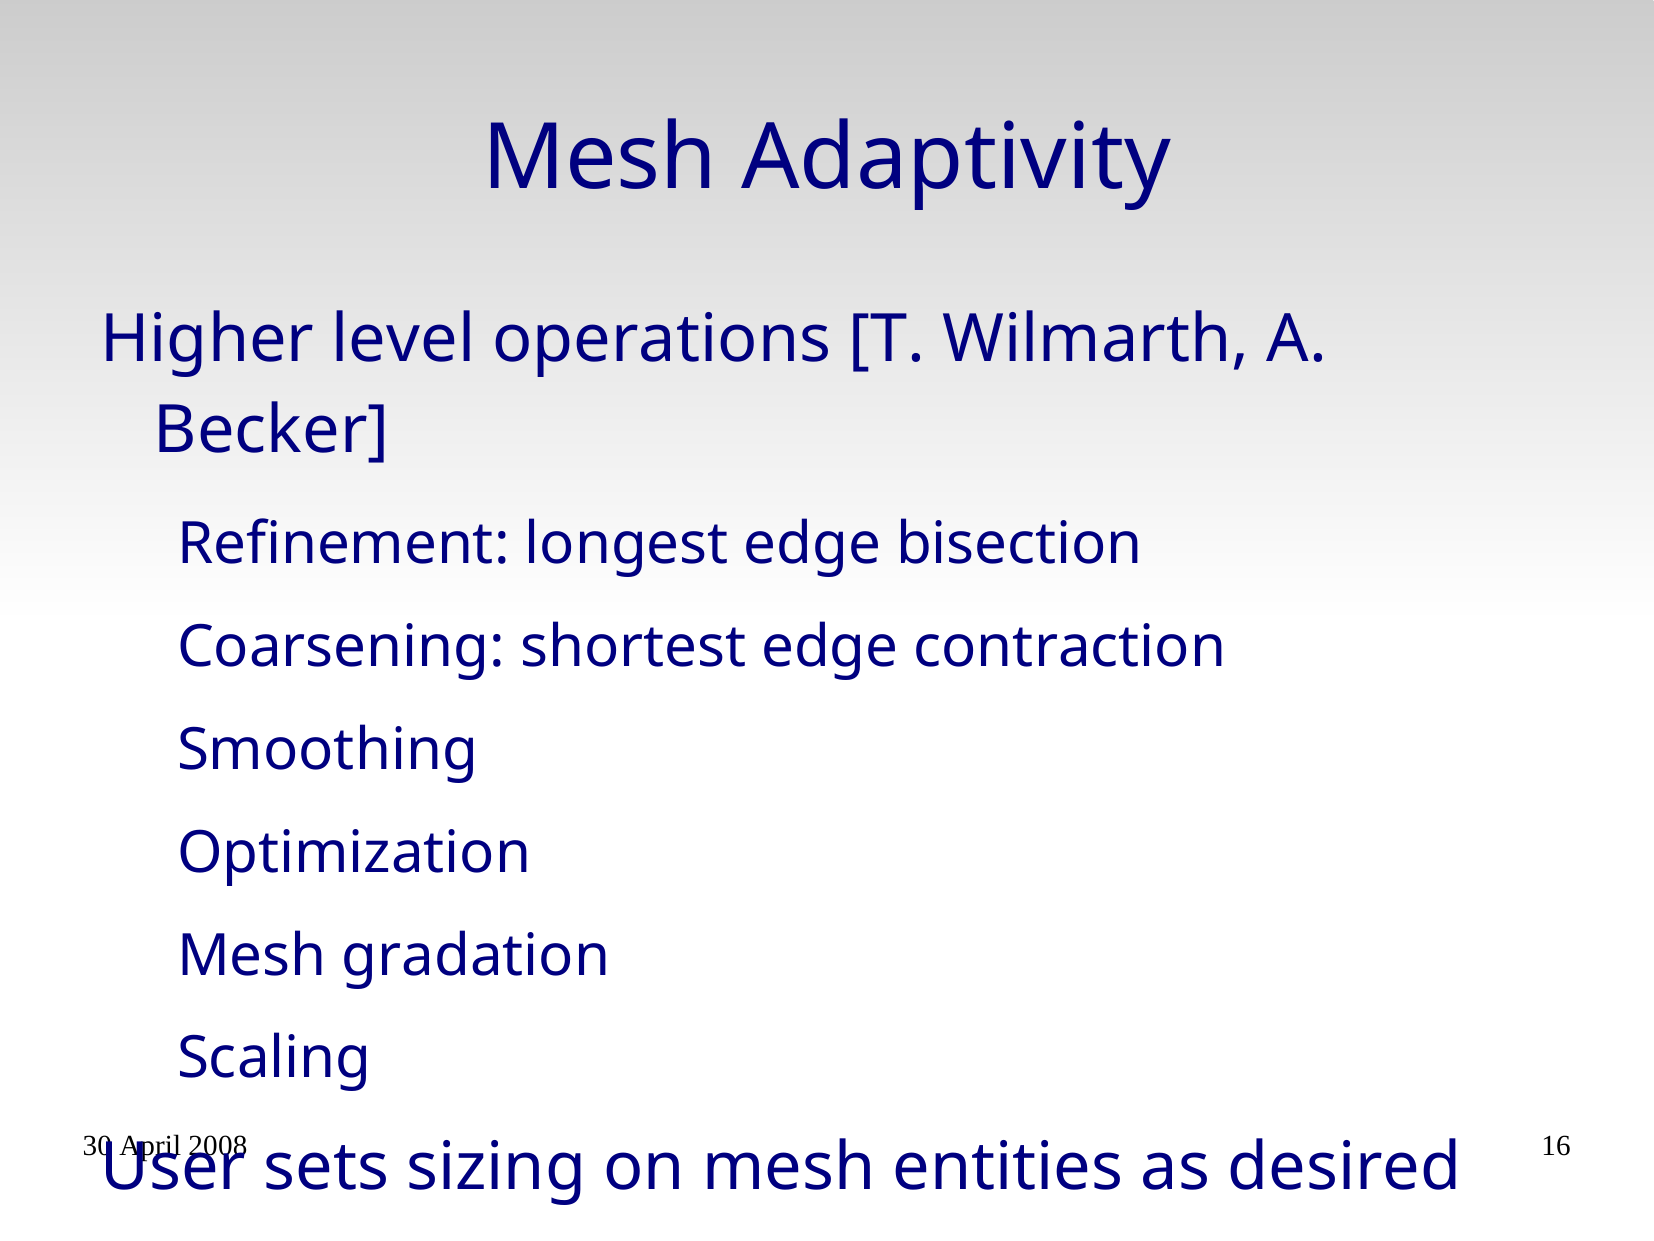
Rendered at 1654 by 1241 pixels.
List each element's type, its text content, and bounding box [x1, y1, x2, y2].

title Mesh Adaptivity [82, 49, 1571, 257]
list Higher level operations [T. Wilmarth, A. Becker] Refinement: longest edge bisection Coarsening: shortest edge contraction Smoothing Optimization Mesh gradation Scaling User sets sizing on mesh entities as desired [82, 290, 1571, 1094]
